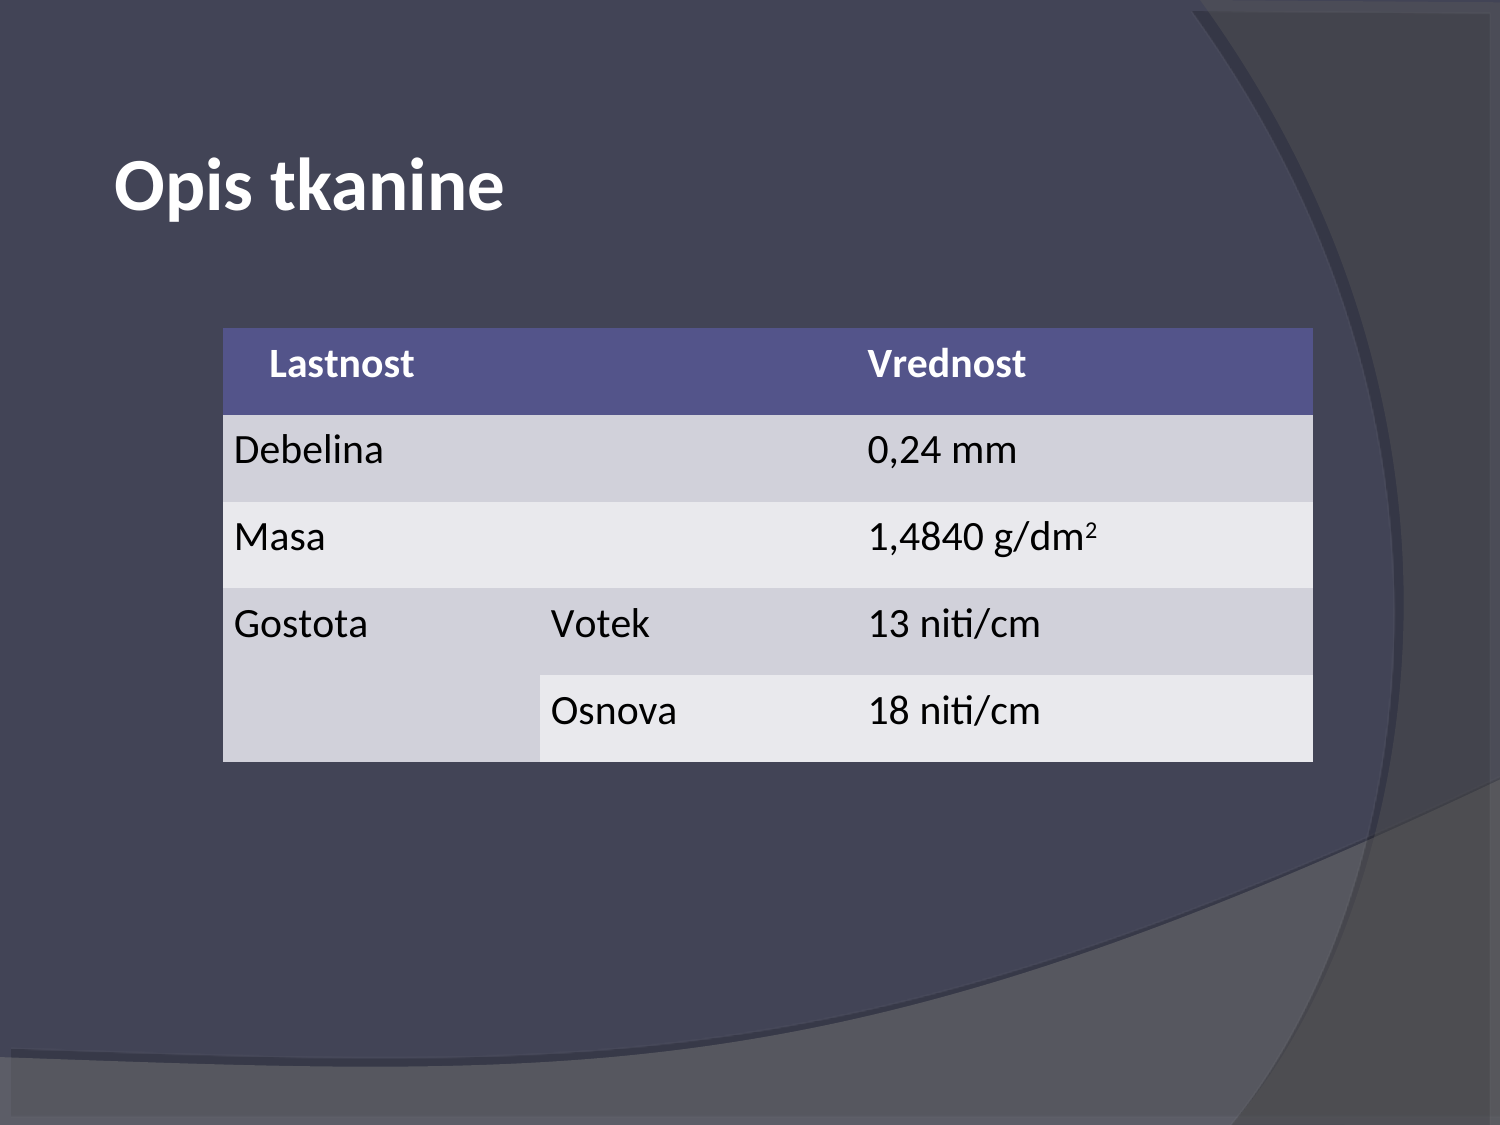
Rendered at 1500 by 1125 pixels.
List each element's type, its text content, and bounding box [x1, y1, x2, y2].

table_cell Masa [223, 502, 856, 588]
title Opis tkanine [106, 73, 1405, 288]
table_cell Gostota [223, 588, 540, 762]
table_cell Osnova [540, 675, 856, 762]
table_cell Votek [540, 588, 856, 675]
table_header Lastnost [223, 328, 856, 415]
table_cell Debelina [223, 415, 856, 502]
table_cell 18 niti/cm [856, 675, 1313, 762]
table_cell 0,24 mm [856, 415, 1313, 502]
table_cell 13 niti/cm [856, 588, 1313, 675]
table_header Vrednost [856, 328, 1313, 415]
table_cell 1,4840 g/dm2 [856, 502, 1313, 588]
